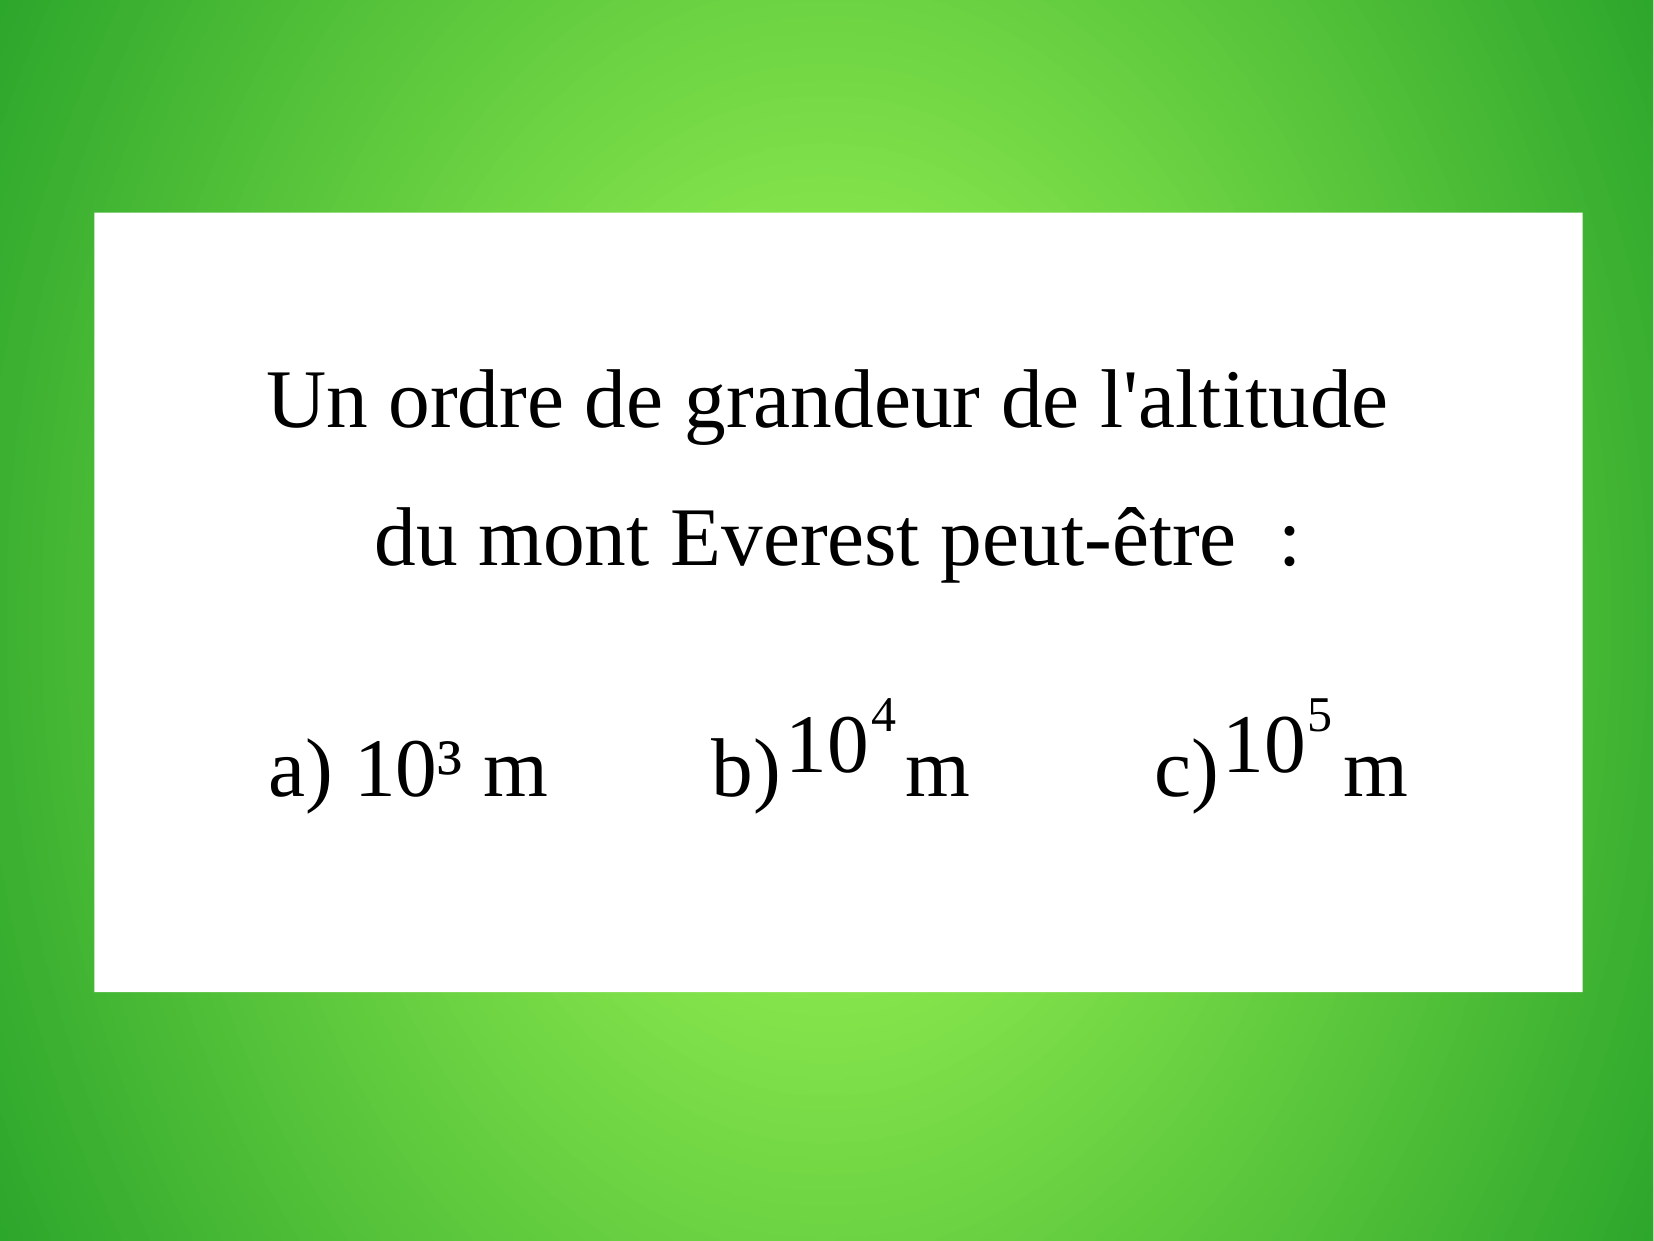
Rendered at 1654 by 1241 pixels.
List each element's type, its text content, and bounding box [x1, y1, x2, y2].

picture [0, 0, 1654, 1241]
chart [1216, 686, 1339, 792]
chart [779, 686, 903, 792]
text_box Un ordre de grandeur de l'altitude du mont Everest peut-être : a) 10³ m b) m c) m [94, 212, 1583, 993]
